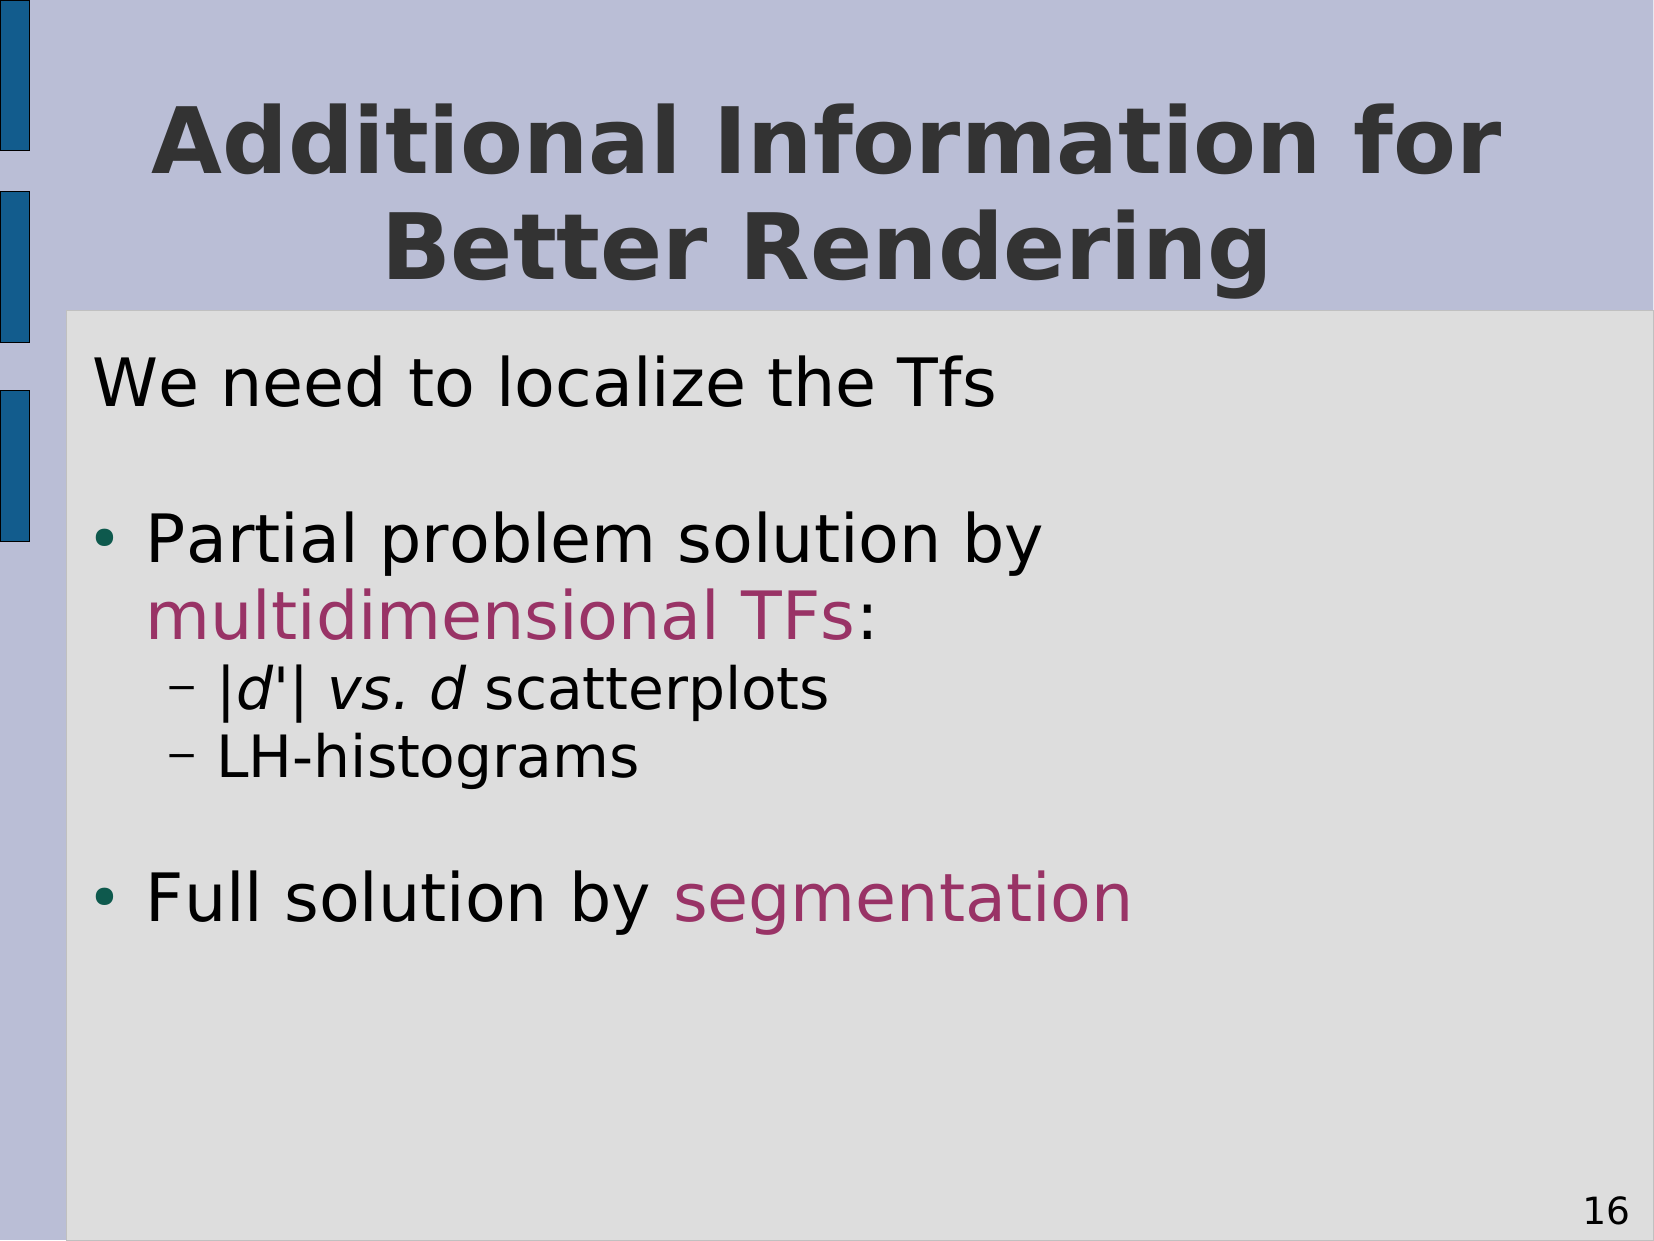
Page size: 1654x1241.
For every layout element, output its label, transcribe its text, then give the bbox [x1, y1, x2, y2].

list We need to localize the Tfs Partial problem solution by multidimensional TFs: |d'| vs. d scatterplots LH-histograms Full solution by segmentation [75, 344, 1636, 1127]
title Additional Information for Better Rendering [121, 87, 1534, 302]
